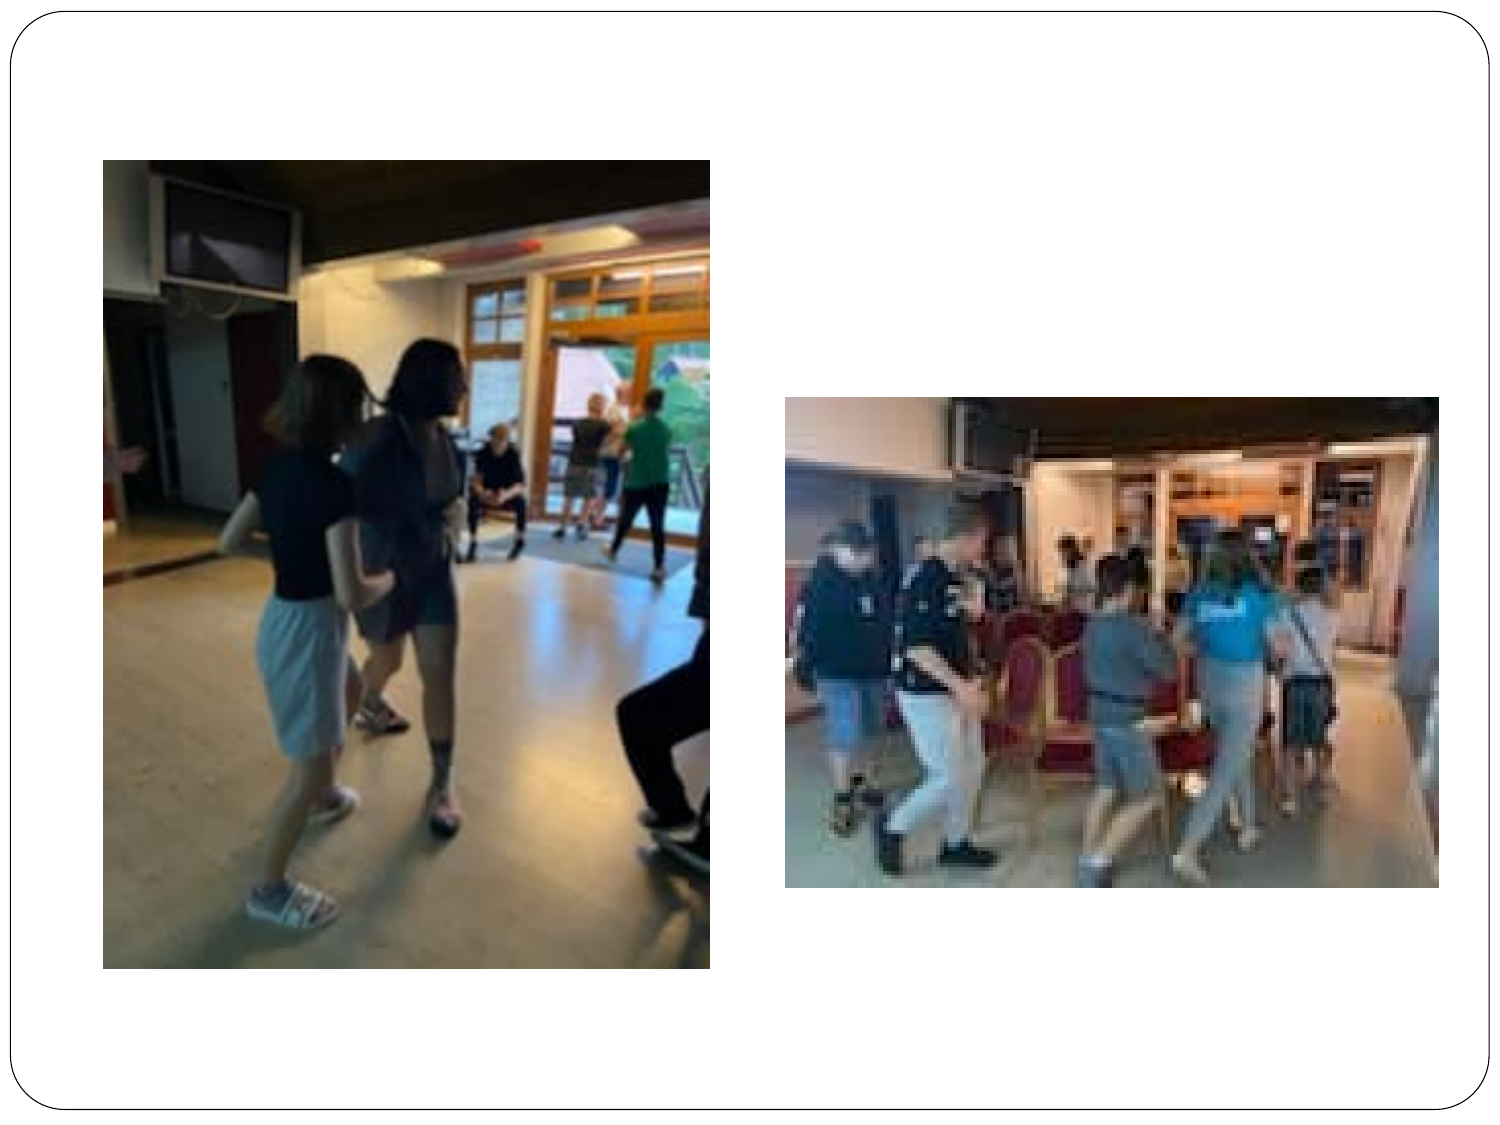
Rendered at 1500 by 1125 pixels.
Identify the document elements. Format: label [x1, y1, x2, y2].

picture [103, 160, 710, 969]
picture [785, 397, 1439, 888]
